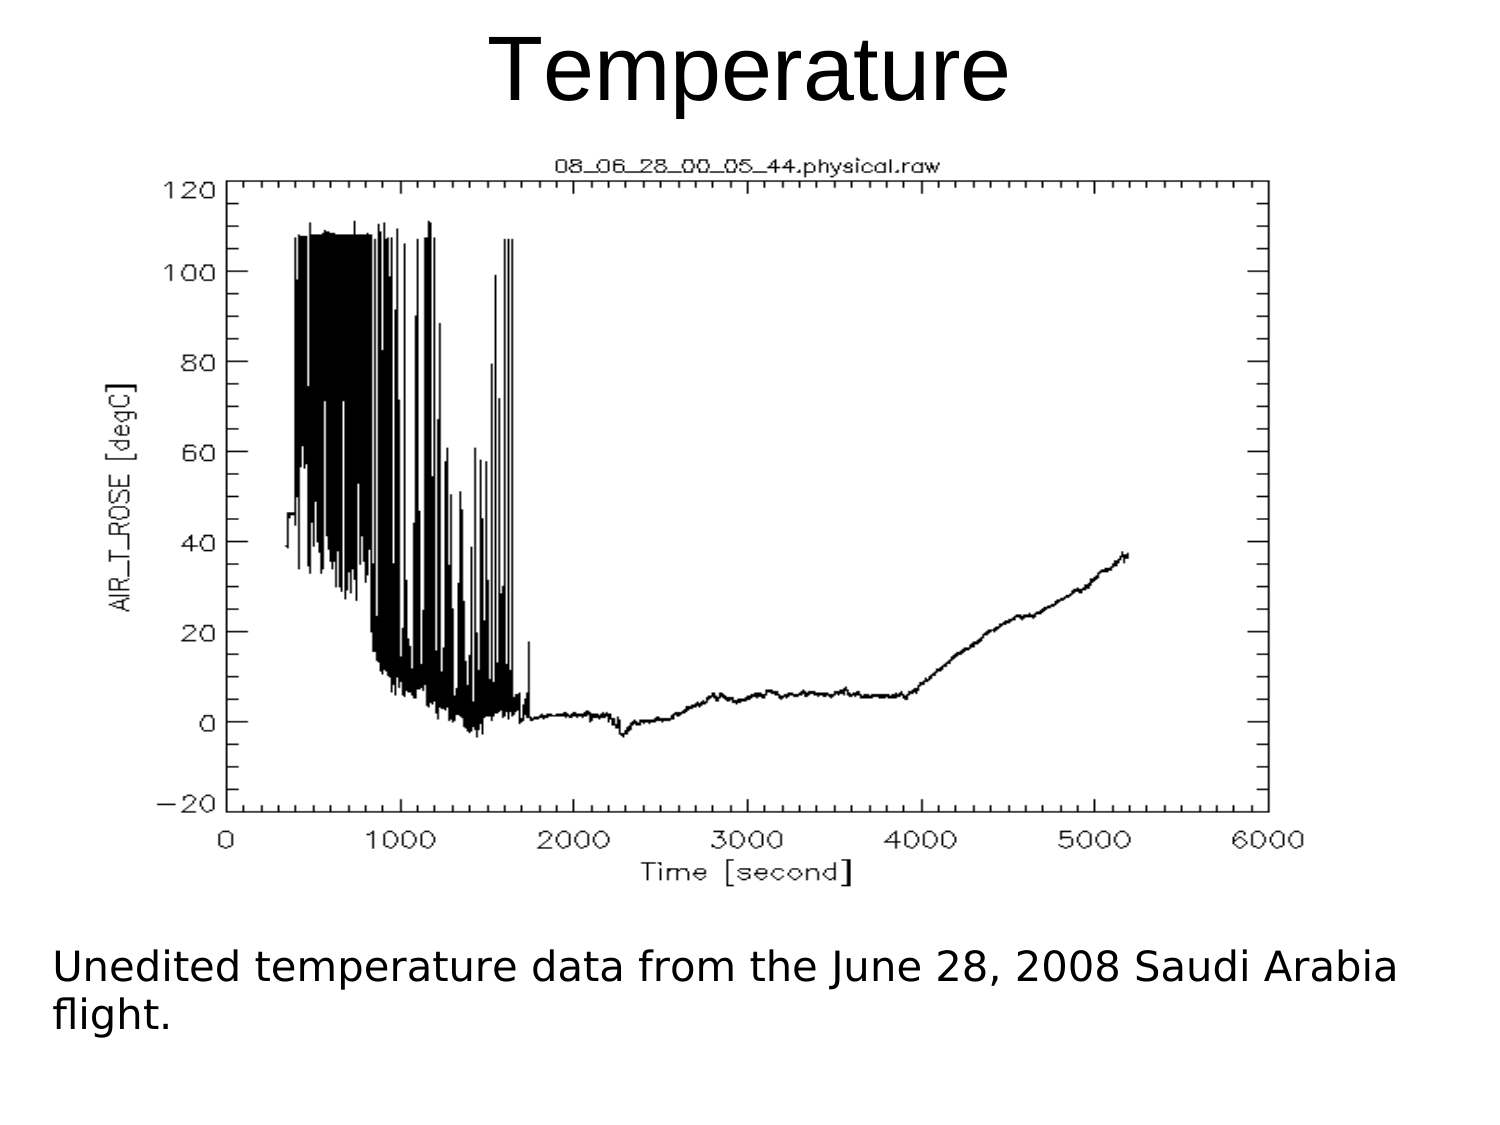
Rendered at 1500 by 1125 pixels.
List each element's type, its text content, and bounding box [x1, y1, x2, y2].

text_box Unedited temperature data from the June 28, 2008 Saudi Arabia flight. [37, 934, 1488, 1048]
title Temperature [75, 0, 1426, 138]
picture [37, 137, 1335, 888]
